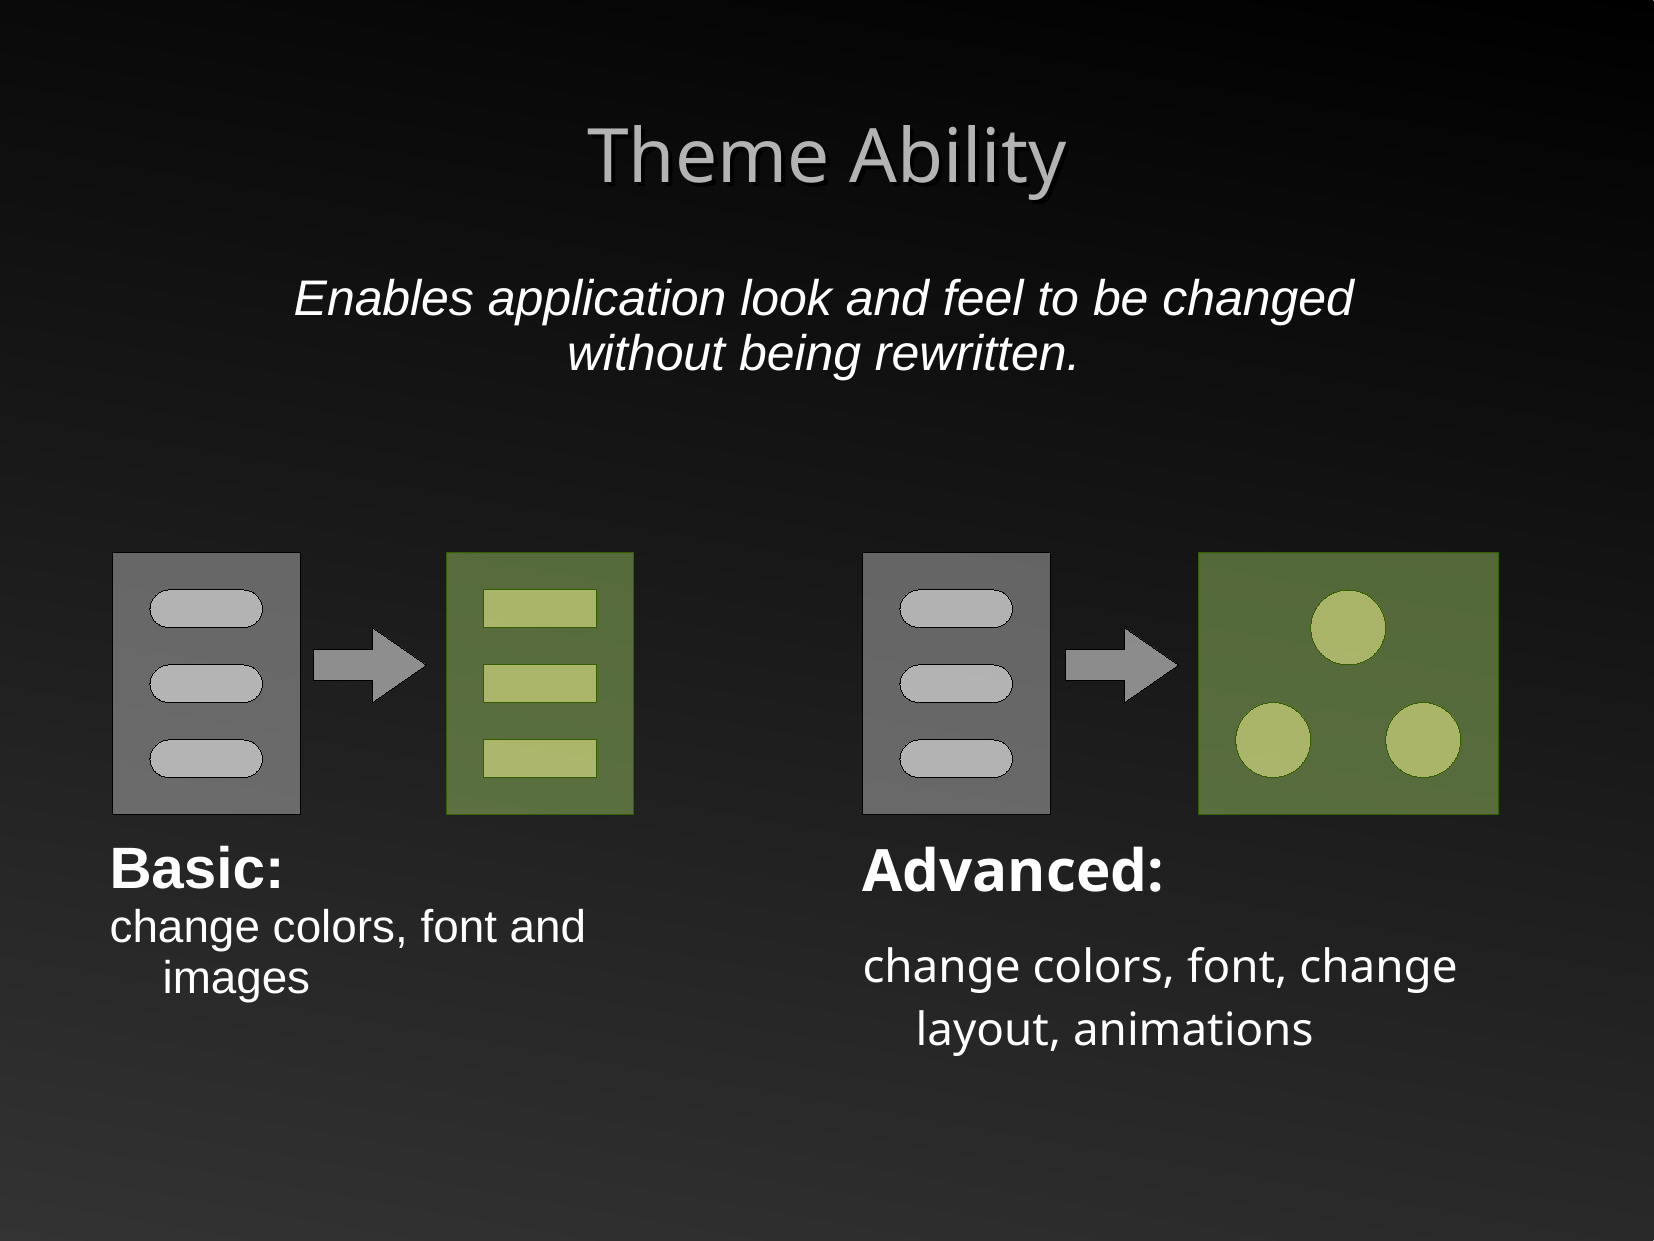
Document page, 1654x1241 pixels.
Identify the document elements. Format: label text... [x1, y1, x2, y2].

text_box Enables application look and feel to be changed without being rewritten. [208, 262, 1446, 389]
text_box Basic: change colors, font and images [77, 828, 678, 1012]
text_box [313, 627, 427, 703]
text_box [112, 552, 301, 815]
text_box [862, 552, 1051, 815]
title Theme Ability [82, 49, 1571, 257]
text_box [1065, 627, 1179, 703]
text_box [1198, 552, 1499, 815]
text_box [446, 552, 634, 815]
text_box Advanced: change colors, font, change layout, animations [844, 828, 1520, 1054]
